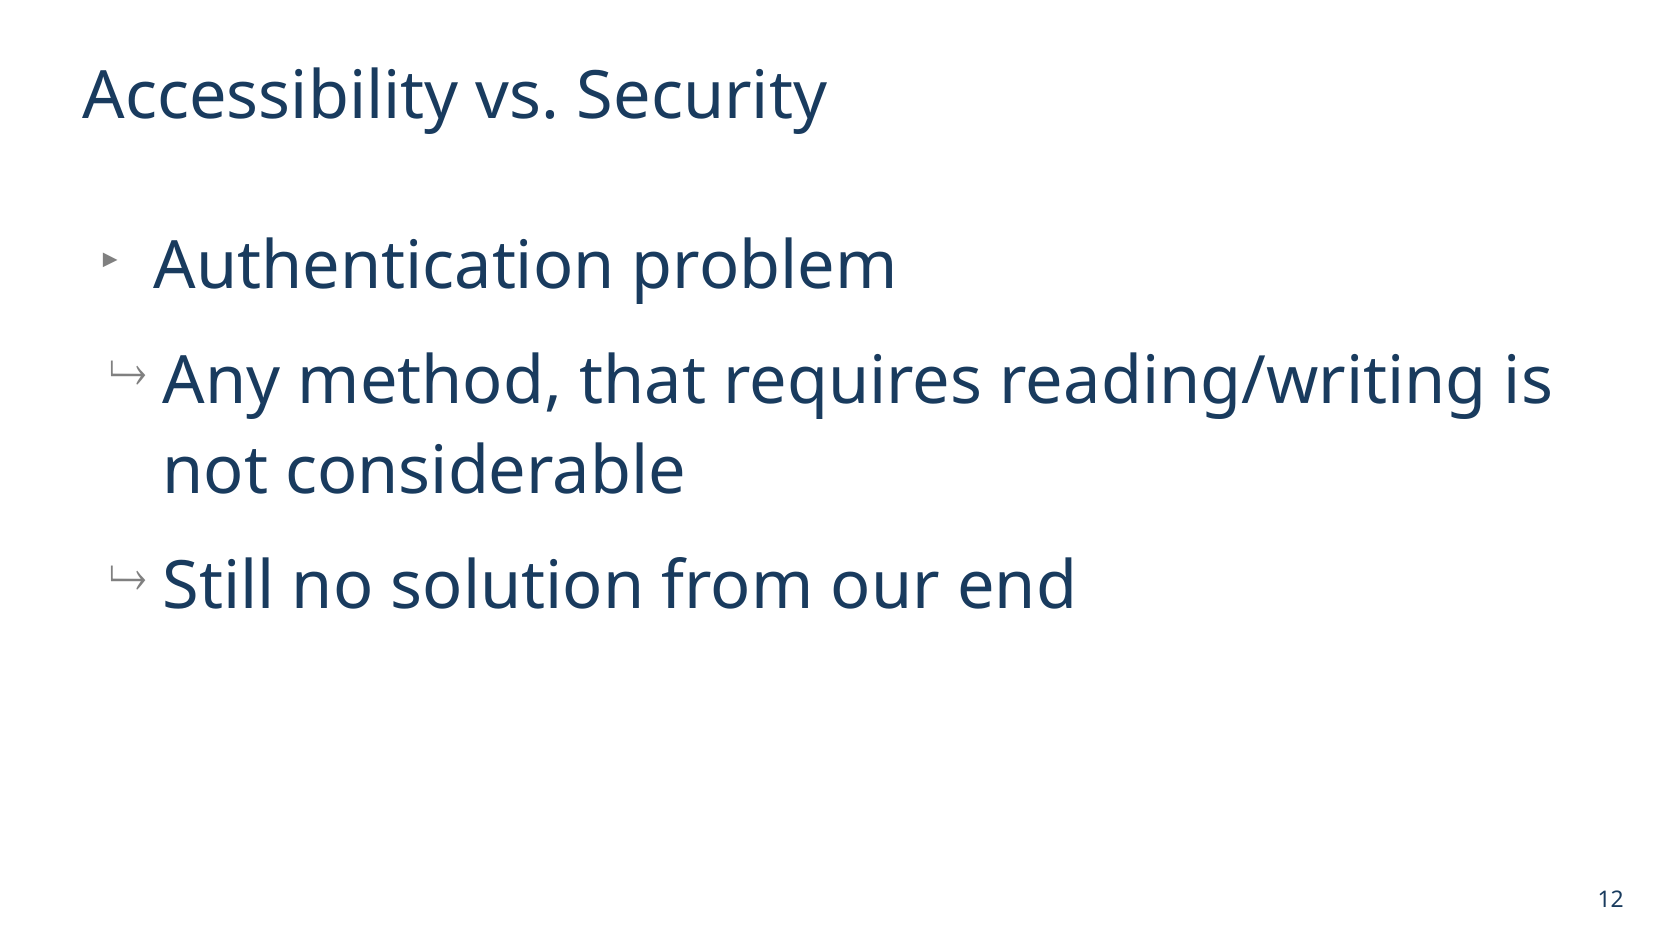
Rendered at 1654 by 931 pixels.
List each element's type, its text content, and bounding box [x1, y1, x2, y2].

title Accessibility vs. Security [82, 37, 1571, 148]
list Authentication problem Any method, that requires reading/writing is not considerable Still no solution from our end [82, 217, 1571, 758]
